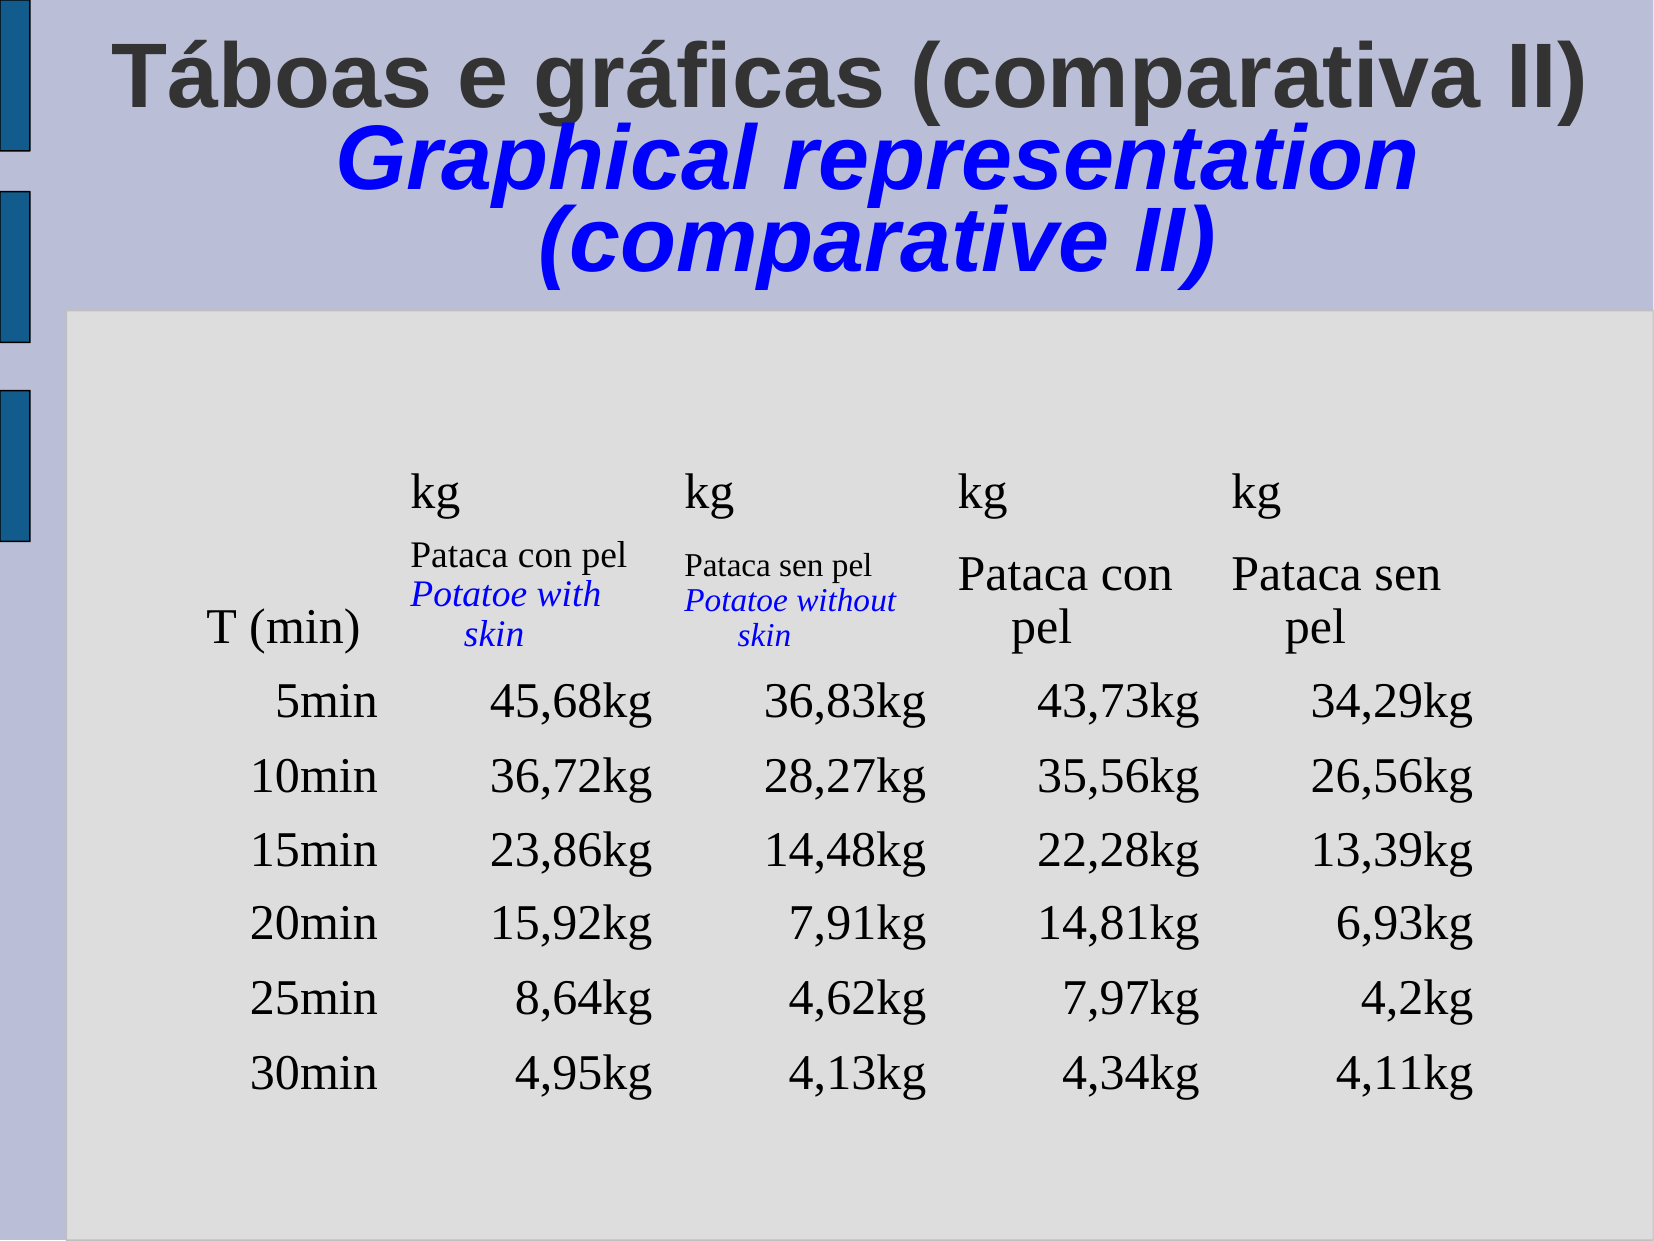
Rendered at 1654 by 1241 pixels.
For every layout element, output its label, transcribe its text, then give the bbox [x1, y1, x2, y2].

text_box 23,86kg [394, 816, 668, 885]
text_box 4,13kg [668, 1040, 942, 1109]
text_box 45,68kg [394, 667, 668, 736]
text_box Táboas e gráficas (comparativa II) Graphical representation (comparative II) [87, 34, 1614, 296]
text_box 5min [190, 667, 393, 736]
text_box 43,73kg [942, 667, 1215, 736]
text_box 15,92kg [394, 890, 668, 959]
text_box kg [942, 458, 1215, 527]
text_box Pataca sen pel [1215, 541, 1489, 662]
text_box 26,56kg [1215, 742, 1489, 811]
text_box 25min [190, 965, 393, 1034]
text_box 30min [190, 1040, 393, 1109]
text_box 36,83kg [668, 667, 942, 736]
text_box 8,64kg [394, 965, 668, 1034]
text_box 36,72kg [394, 742, 668, 811]
text_box 7,91kg [668, 890, 942, 959]
text_box 10min [190, 742, 393, 811]
text_box 4,62kg [668, 965, 942, 1034]
text_box kg [1215, 458, 1489, 527]
text_box Pataca con pel Potatoe with skin [394, 527, 668, 662]
text_box 15min [190, 816, 393, 885]
text_box kg [394, 458, 668, 527]
text_box 22,28kg [942, 816, 1215, 885]
text_box kg [668, 458, 942, 527]
text_box 13,39kg [1215, 816, 1489, 885]
text_box Pataca sen pel Potatoe without skin [668, 540, 942, 662]
text_box 6,93kg [1215, 890, 1489, 959]
text_box 4,34kg [942, 1040, 1215, 1109]
text_box 28,27kg [668, 742, 942, 811]
text_box 34,29kg [1215, 667, 1489, 736]
text_box 14,81kg [942, 890, 1215, 959]
text_box 4,95kg [394, 1040, 668, 1109]
text_box 7,97kg [942, 965, 1215, 1034]
text_box 4,2kg [1215, 965, 1489, 1034]
text_box 44,11kg [1215, 1034, 1489, 1108]
text_box 35,56kg [942, 742, 1215, 811]
text_box Pataca con pel [942, 541, 1215, 662]
text_box 20min [190, 890, 393, 959]
text_box T (min) [190, 593, 393, 662]
text_box 14,48kg [668, 816, 942, 885]
